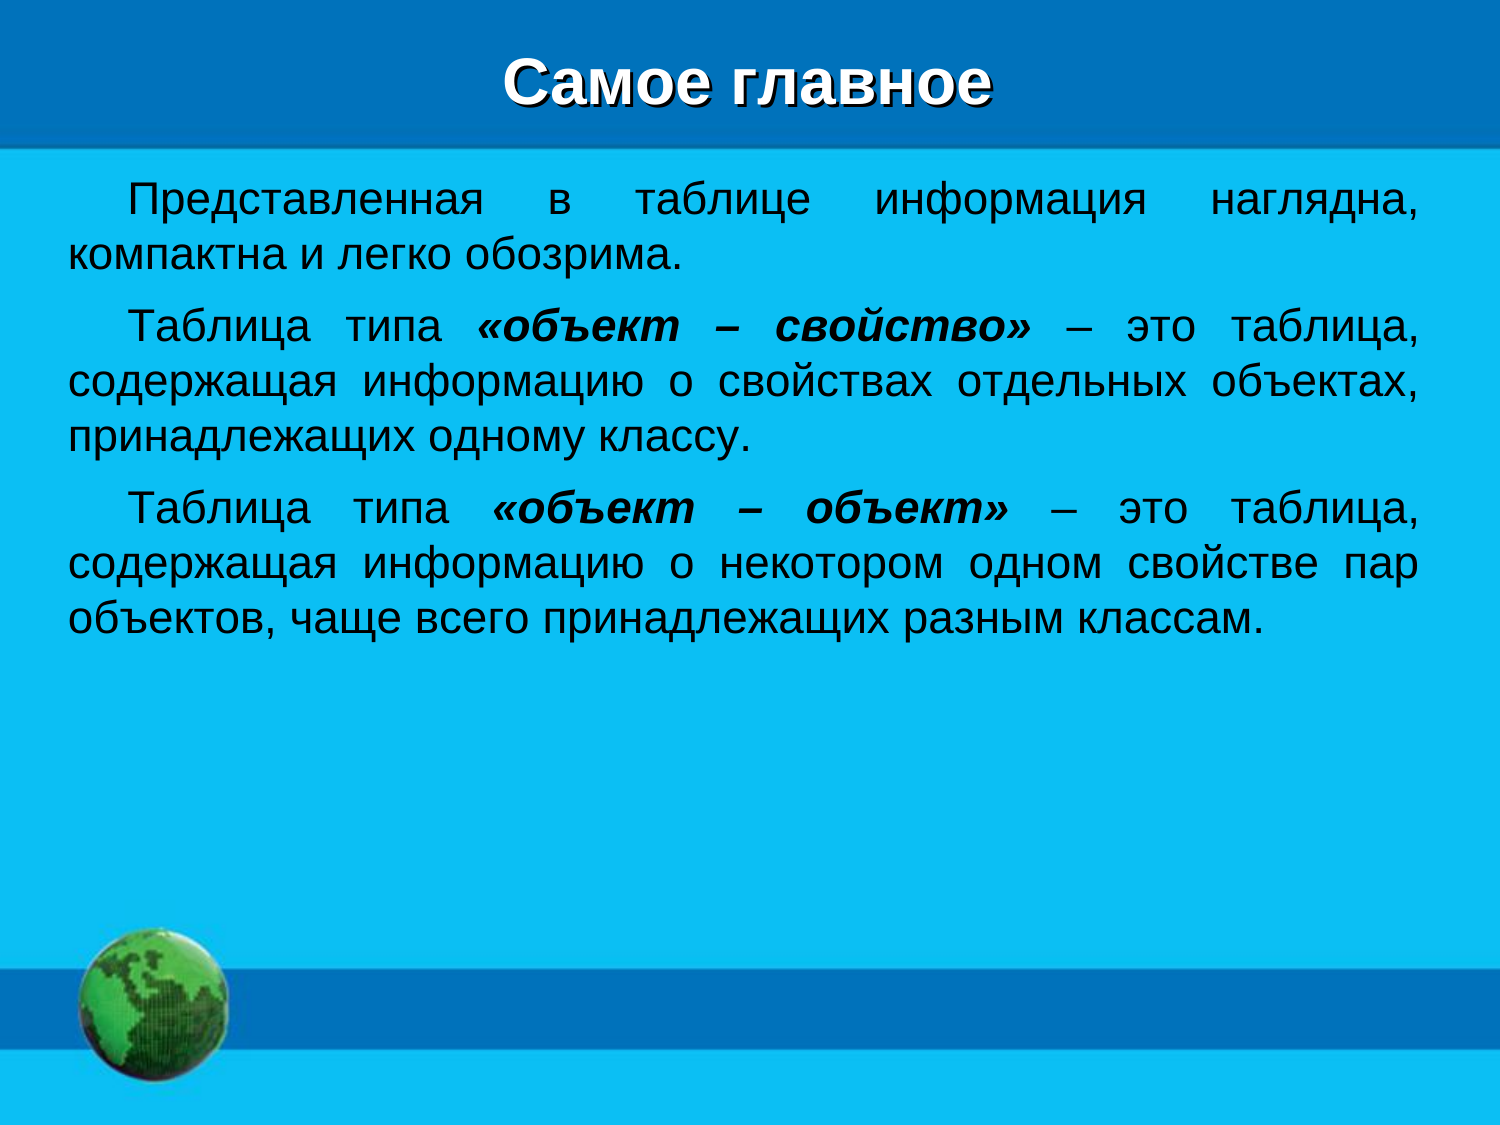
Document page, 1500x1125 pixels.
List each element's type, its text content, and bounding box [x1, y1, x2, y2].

picture [0, 0, 1500, 146]
text_box Представленная в таблице информация наглядна, компактна и легко обозрима. Таблица типа «объект – свойство» – это таблица, содержащая информацию о свойствах отдельных объектах, принадлежащих одному классу. Таблица типа «объект – объект» – это таблица, содержащая информацию о некотором одном свойстве пар объектов, чаще всего принадлежащих разным классам. [53, 160, 1436, 651]
text_box Самое главное [59, 31, 1437, 126]
picture [0, 926, 1500, 1086]
